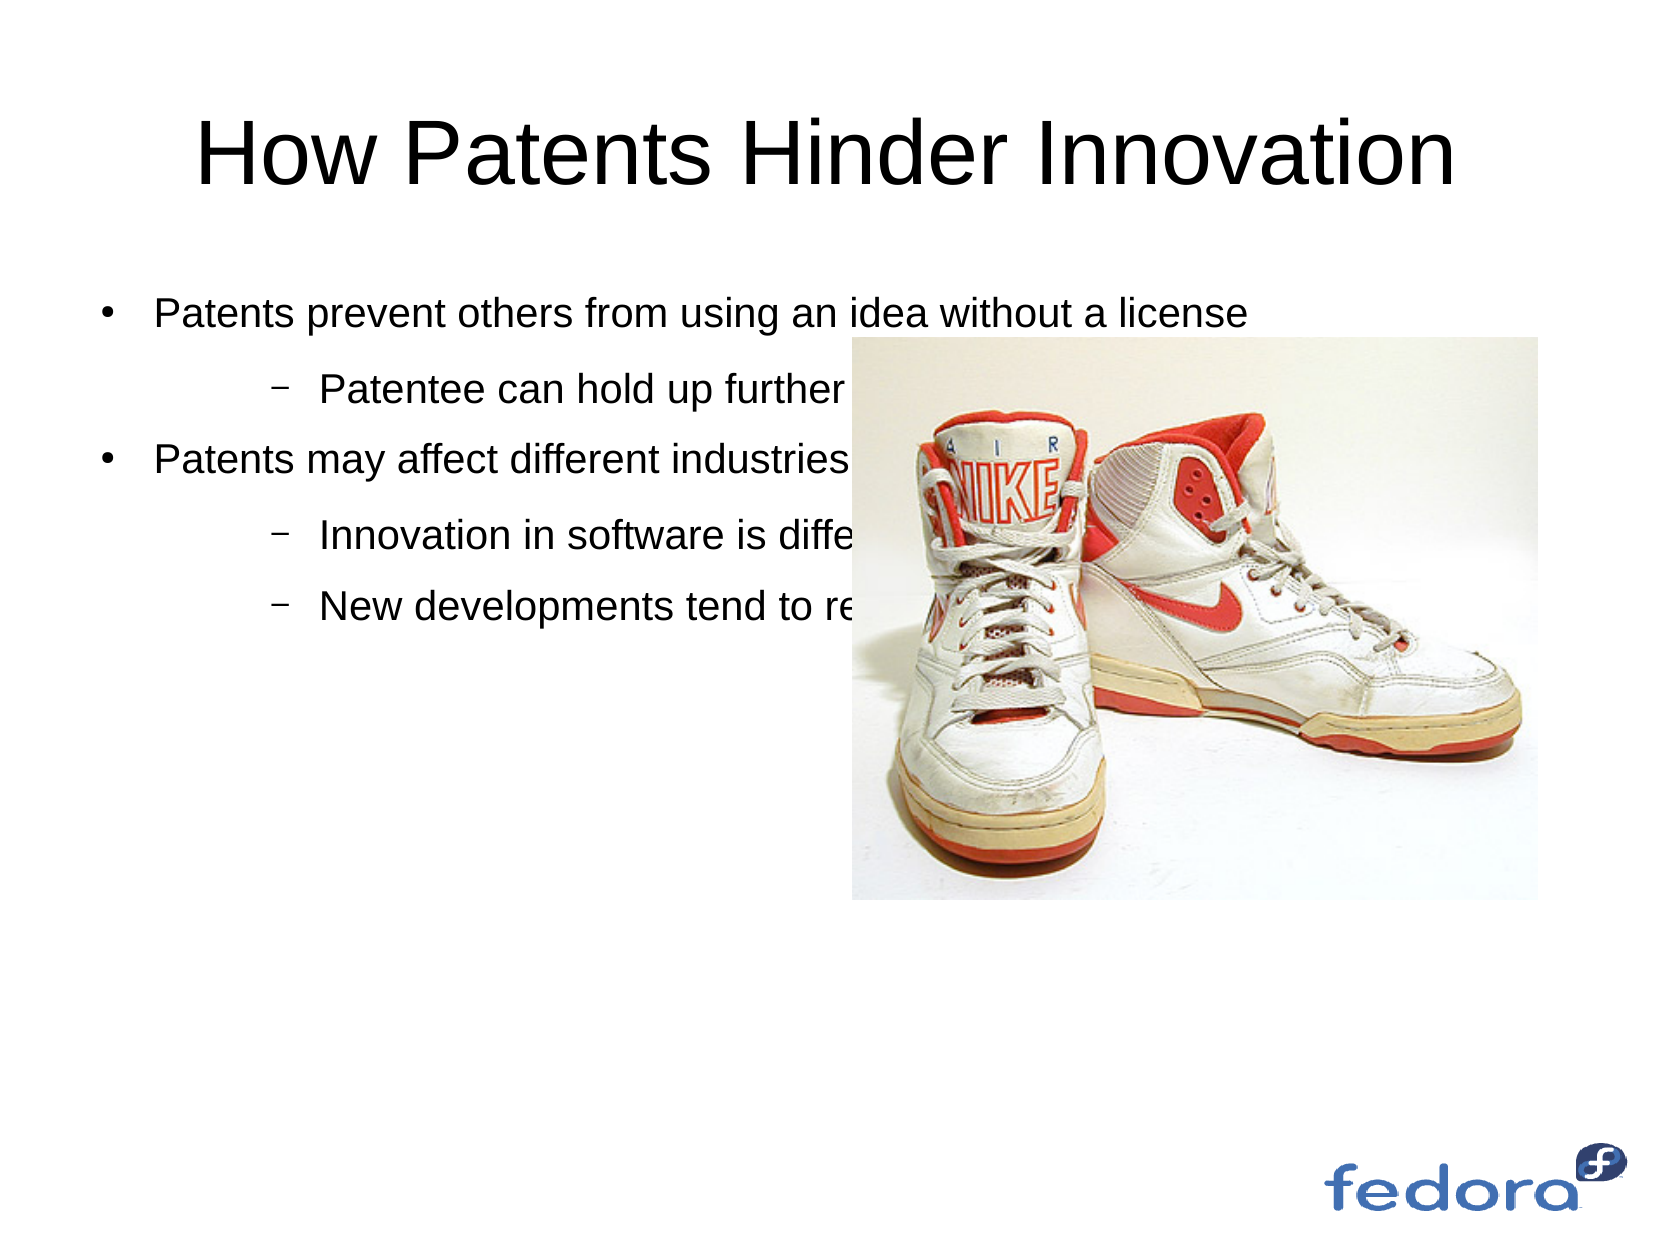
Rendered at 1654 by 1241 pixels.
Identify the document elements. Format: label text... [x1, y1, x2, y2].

title How Patents Hinder Innovation [82, 49, 1571, 257]
list Patents prevent others from using an idea without a license Patentee can hold up further development in an area Patents may affect different industries differently Innovation in software is different from innovation in shoes New developments tend to rest on prior developments [82, 290, 809, 1109]
picture [1312, 1124, 1647, 1231]
picture [852, 337, 1538, 901]
